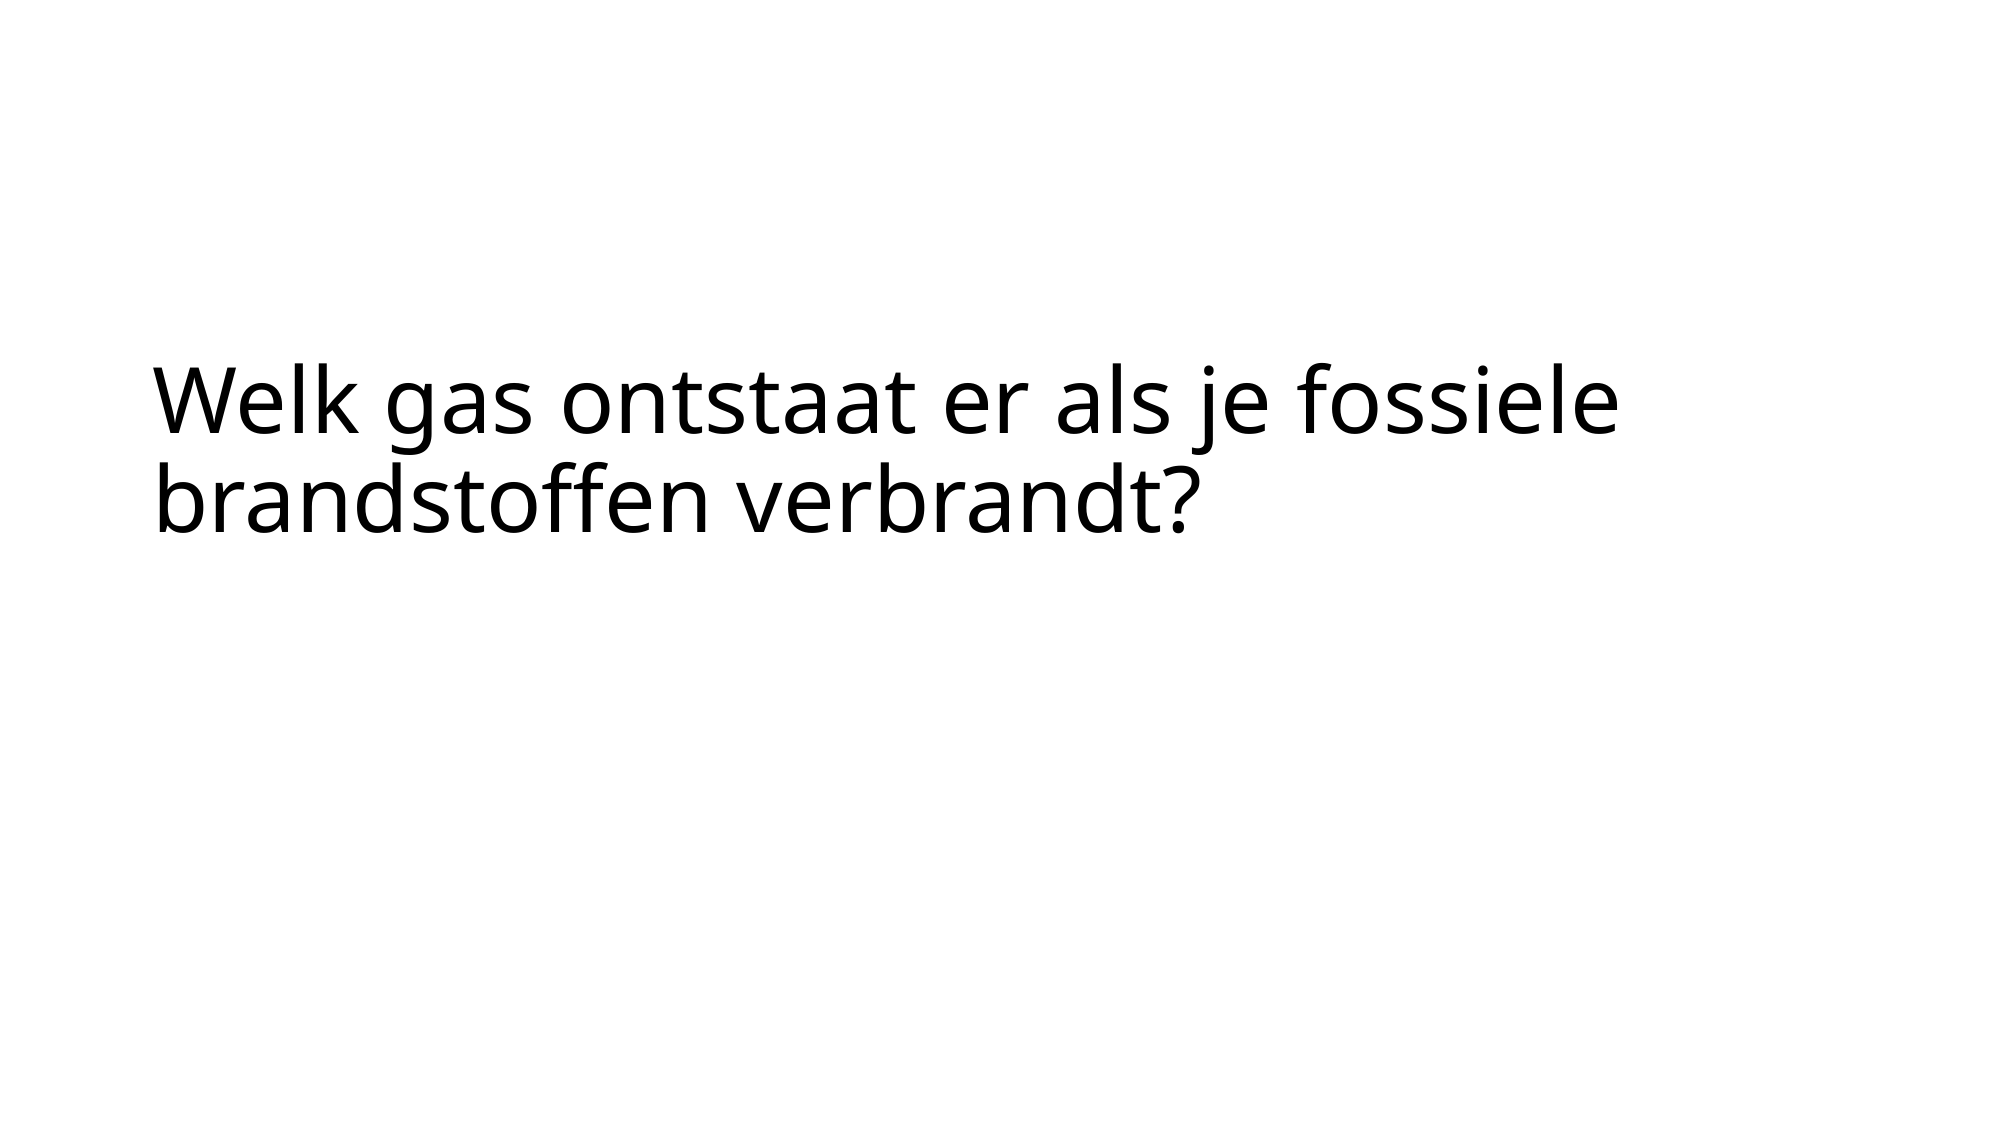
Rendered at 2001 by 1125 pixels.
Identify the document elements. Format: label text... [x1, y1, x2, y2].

title Welk gas ontstaat er als je fossiele brandstoffen verbrandt? [137, 345, 1863, 563]
